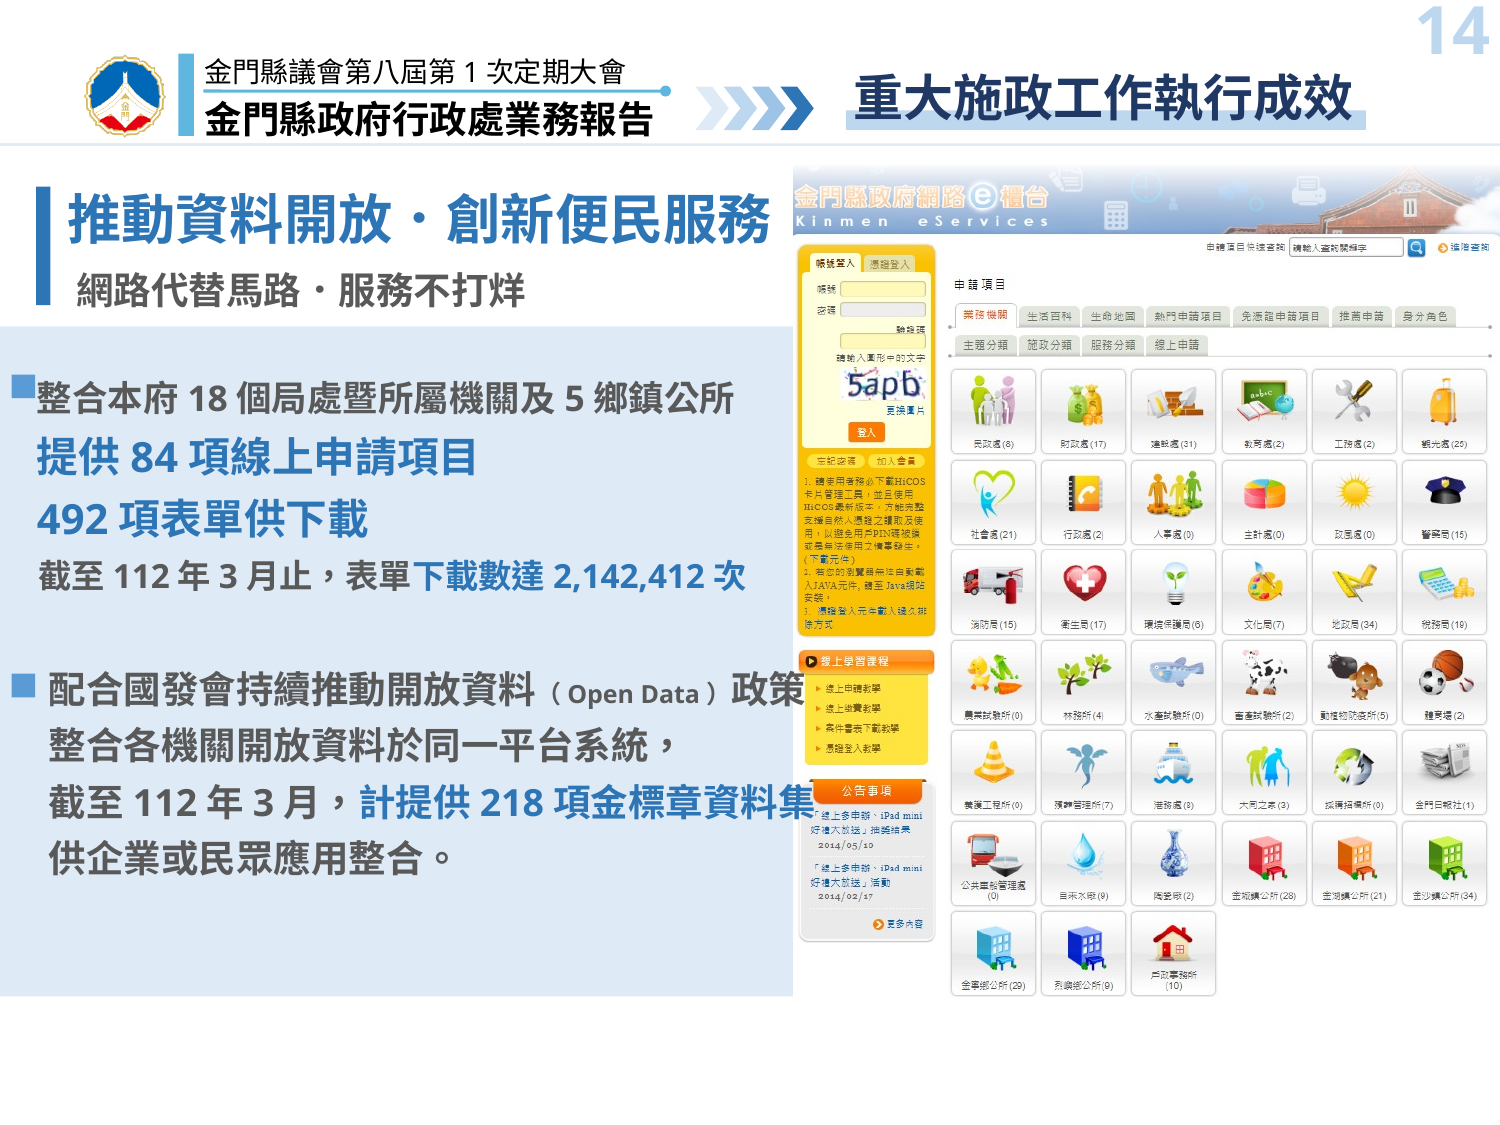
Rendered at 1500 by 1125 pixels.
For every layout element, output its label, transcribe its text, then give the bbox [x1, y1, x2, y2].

text_box 推動資料開放．創新便民服務 [52, 177, 904, 258]
text_box [785, 163, 1500, 262]
text_box 金門縣政府行政處業務報告 [189, 88, 688, 149]
text_box [723, 86, 758, 131]
text_box 整合本府18個局處暨所屬機關及5鄉鎮公所 提供84項線上申請項目 492項表單供下載 [22, 357, 751, 551]
text_box [36, 186, 51, 306]
text_box 金門縣議會第八屆第1次定期大會 [189, 47, 670, 88]
text_box [780, 86, 814, 131]
text_box 重大施政工作執行成效 [809, 58, 1369, 134]
text_box [695, 86, 729, 131]
text_box [0, 326, 793, 997]
text_box 配合國發會持續推動開放資料（Open Data）政策 整合各機關開放資料於同一平台系統， 截至112年3月，計提供218項金標章資料集 供企業或民眾應用整合。 [34, 647, 831, 888]
picture [50, 46, 187, 149]
text_box [752, 86, 786, 131]
text_box 14 [1399, 0, 1500, 76]
text_box [660, 85, 672, 97]
picture [793, 262, 1500, 999]
text_box 截至112年3月止，表單下載數達2,142,412次 [23, 537, 762, 648]
text_box 網路代替馬路．服務不打烊 [61, 248, 542, 320]
